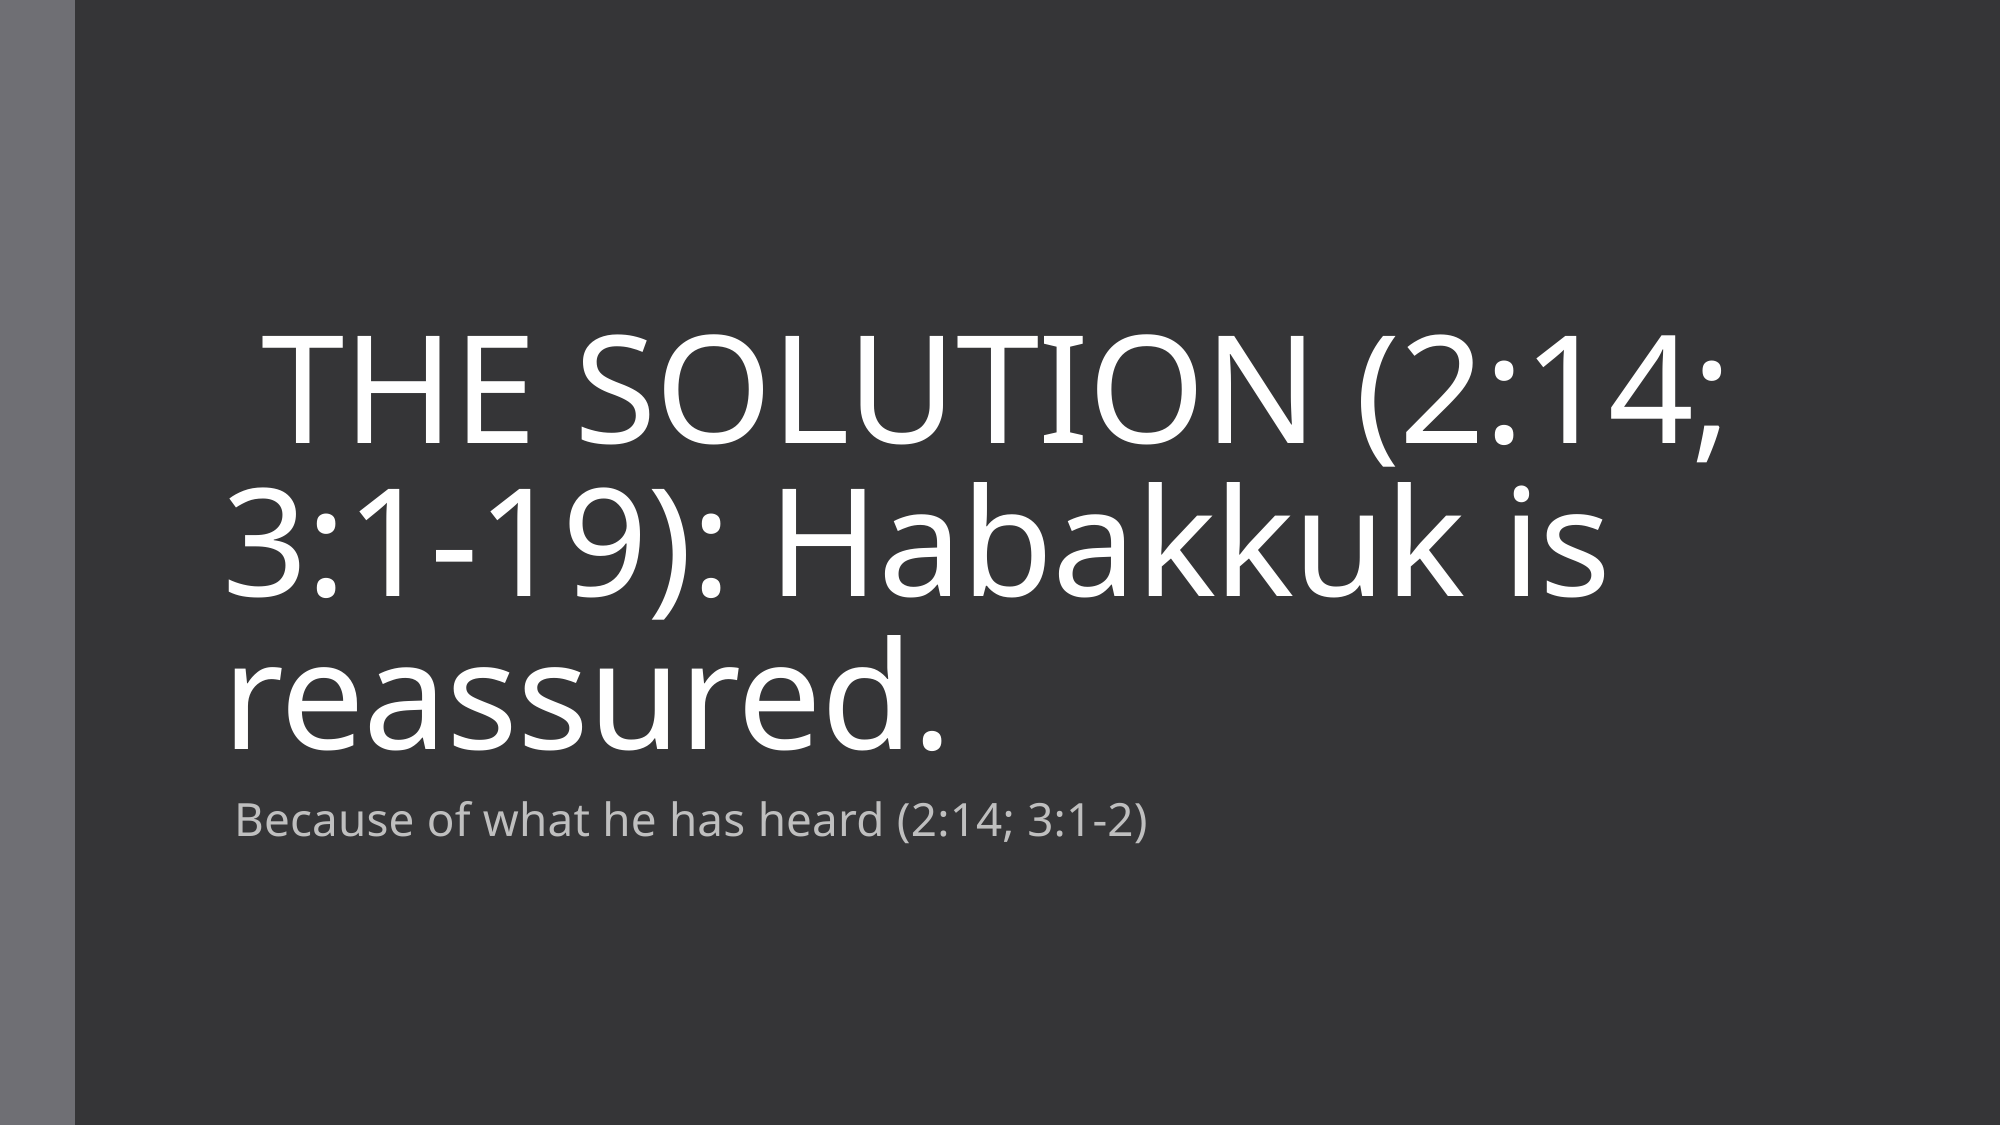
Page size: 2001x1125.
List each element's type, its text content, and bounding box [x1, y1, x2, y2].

subtitle Because of what he has heard (2:14; 3:1-2) [206, 787, 1752, 1066]
title THE SOLUTION (2:14; 3:1-19): Habakkuk is reassured. [206, 124, 1752, 787]
